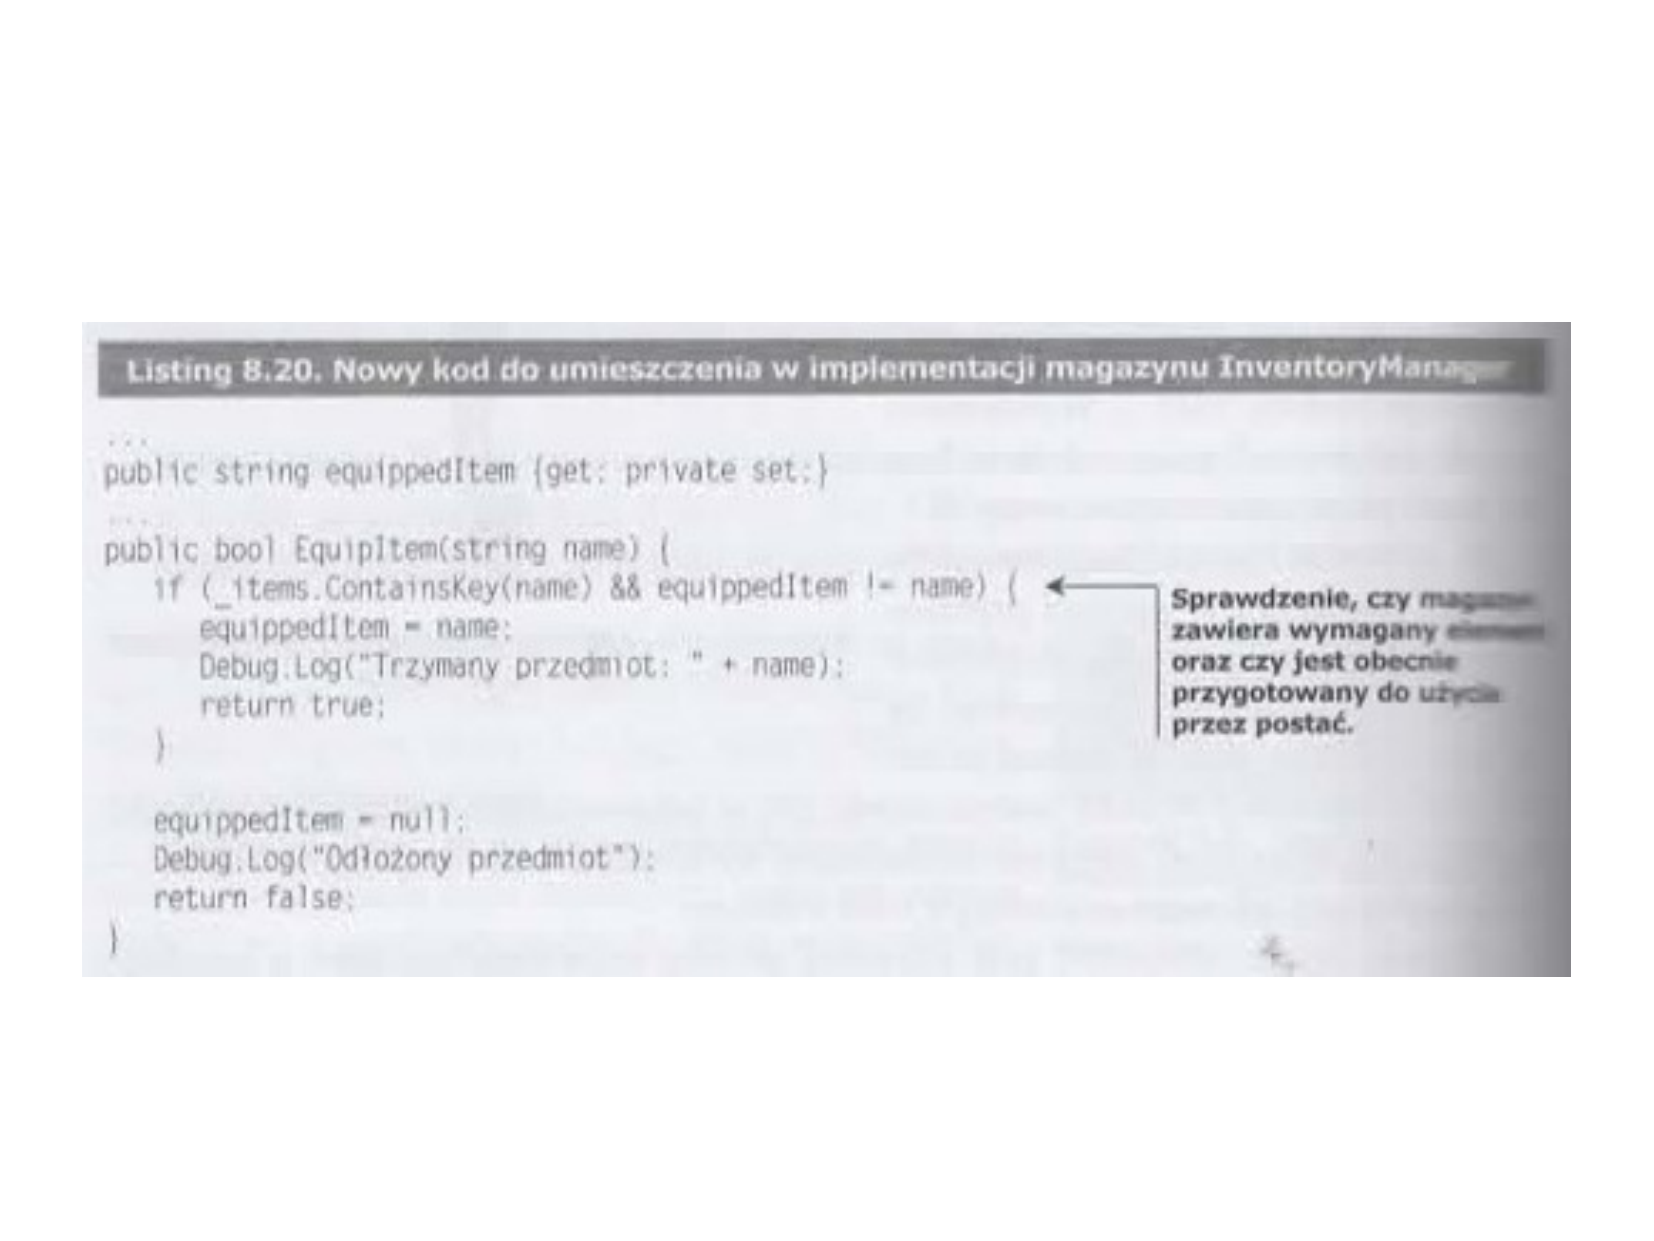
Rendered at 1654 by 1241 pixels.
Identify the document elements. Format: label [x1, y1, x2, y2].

picture [82, 322, 1571, 978]
